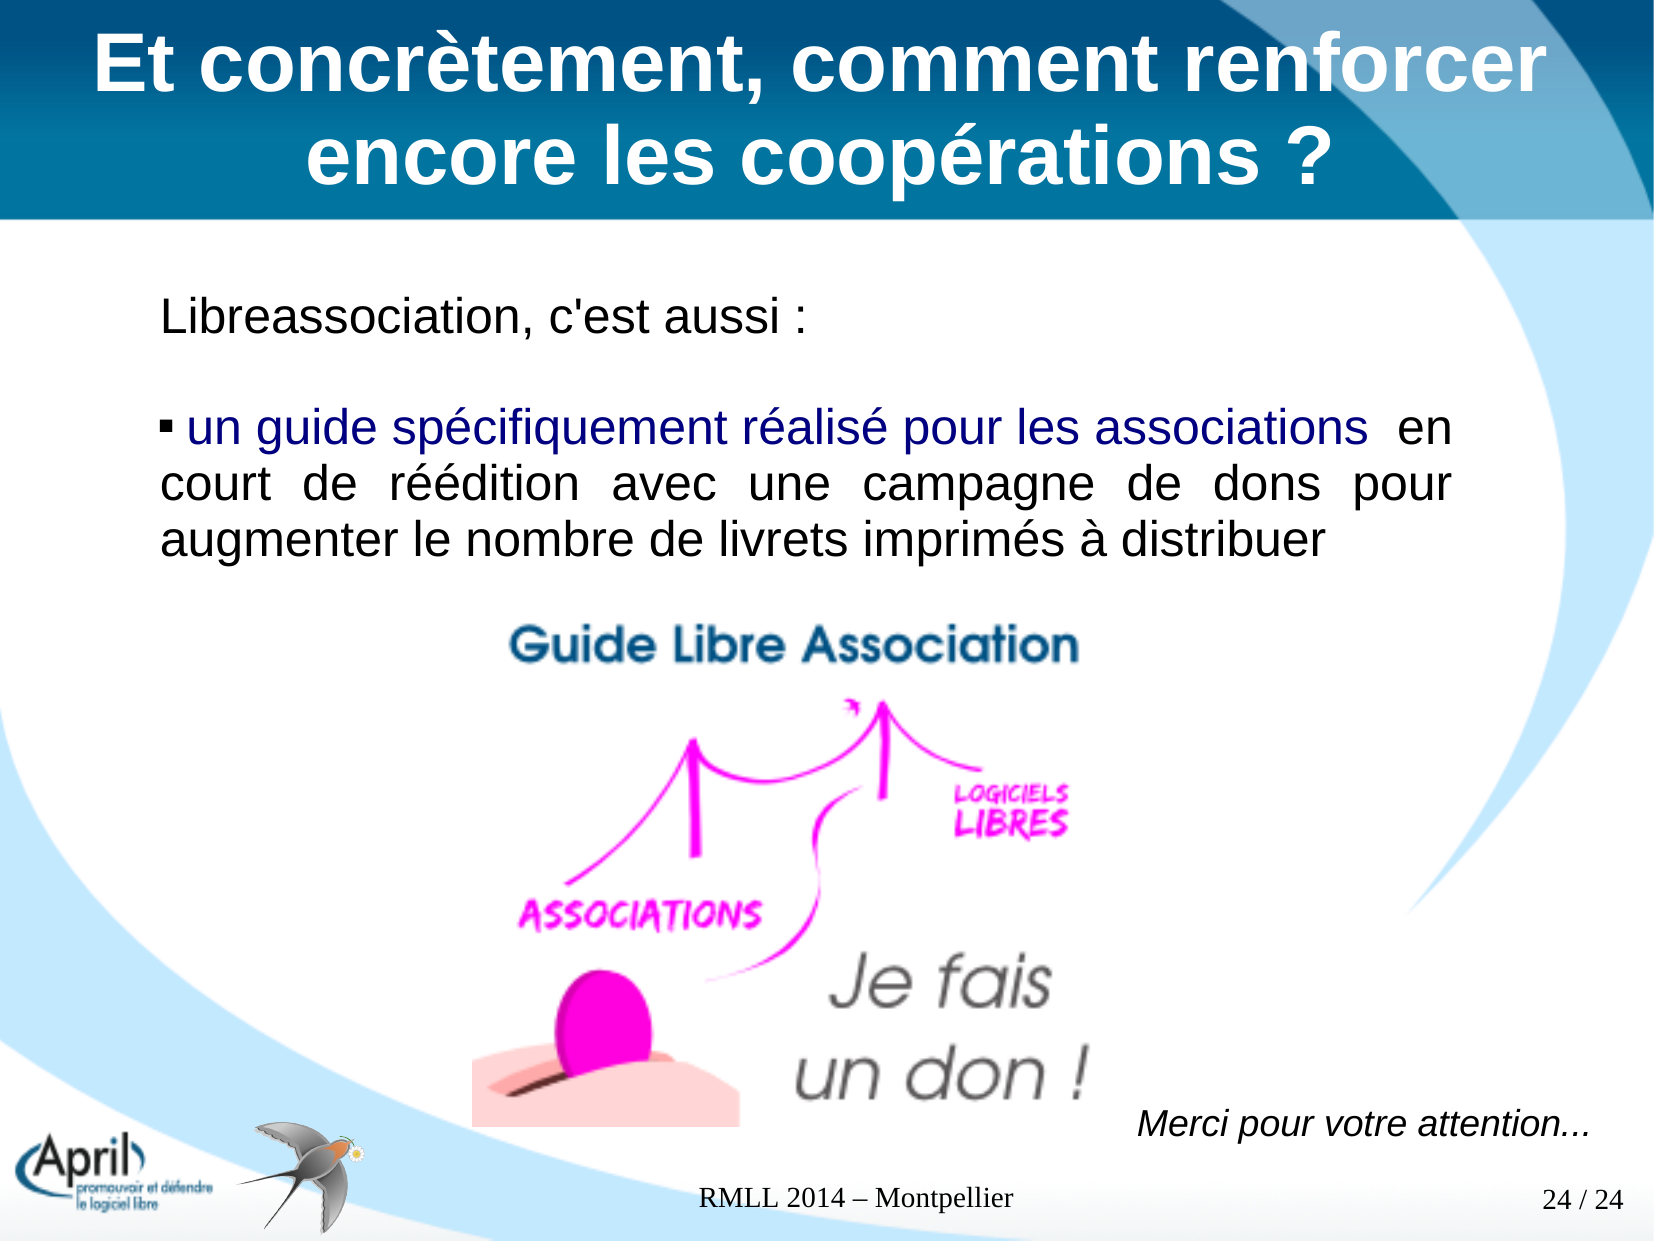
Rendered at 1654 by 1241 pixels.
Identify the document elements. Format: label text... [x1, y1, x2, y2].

picture [0, 0, 1654, 1241]
text_box Merci pour votre attention... [1122, 1094, 1654, 1152]
text_box Libreassociation, c'est aussi : un guide spécifiquement réalisé pour les associations en court de réédition avec une campagne de dons pour augmenter le nombre de livrets imprimés à distribuer [145, 280, 1536, 798]
title Et concrètement, comment renforcer encore les coopérations ? [76, 5, 1565, 213]
